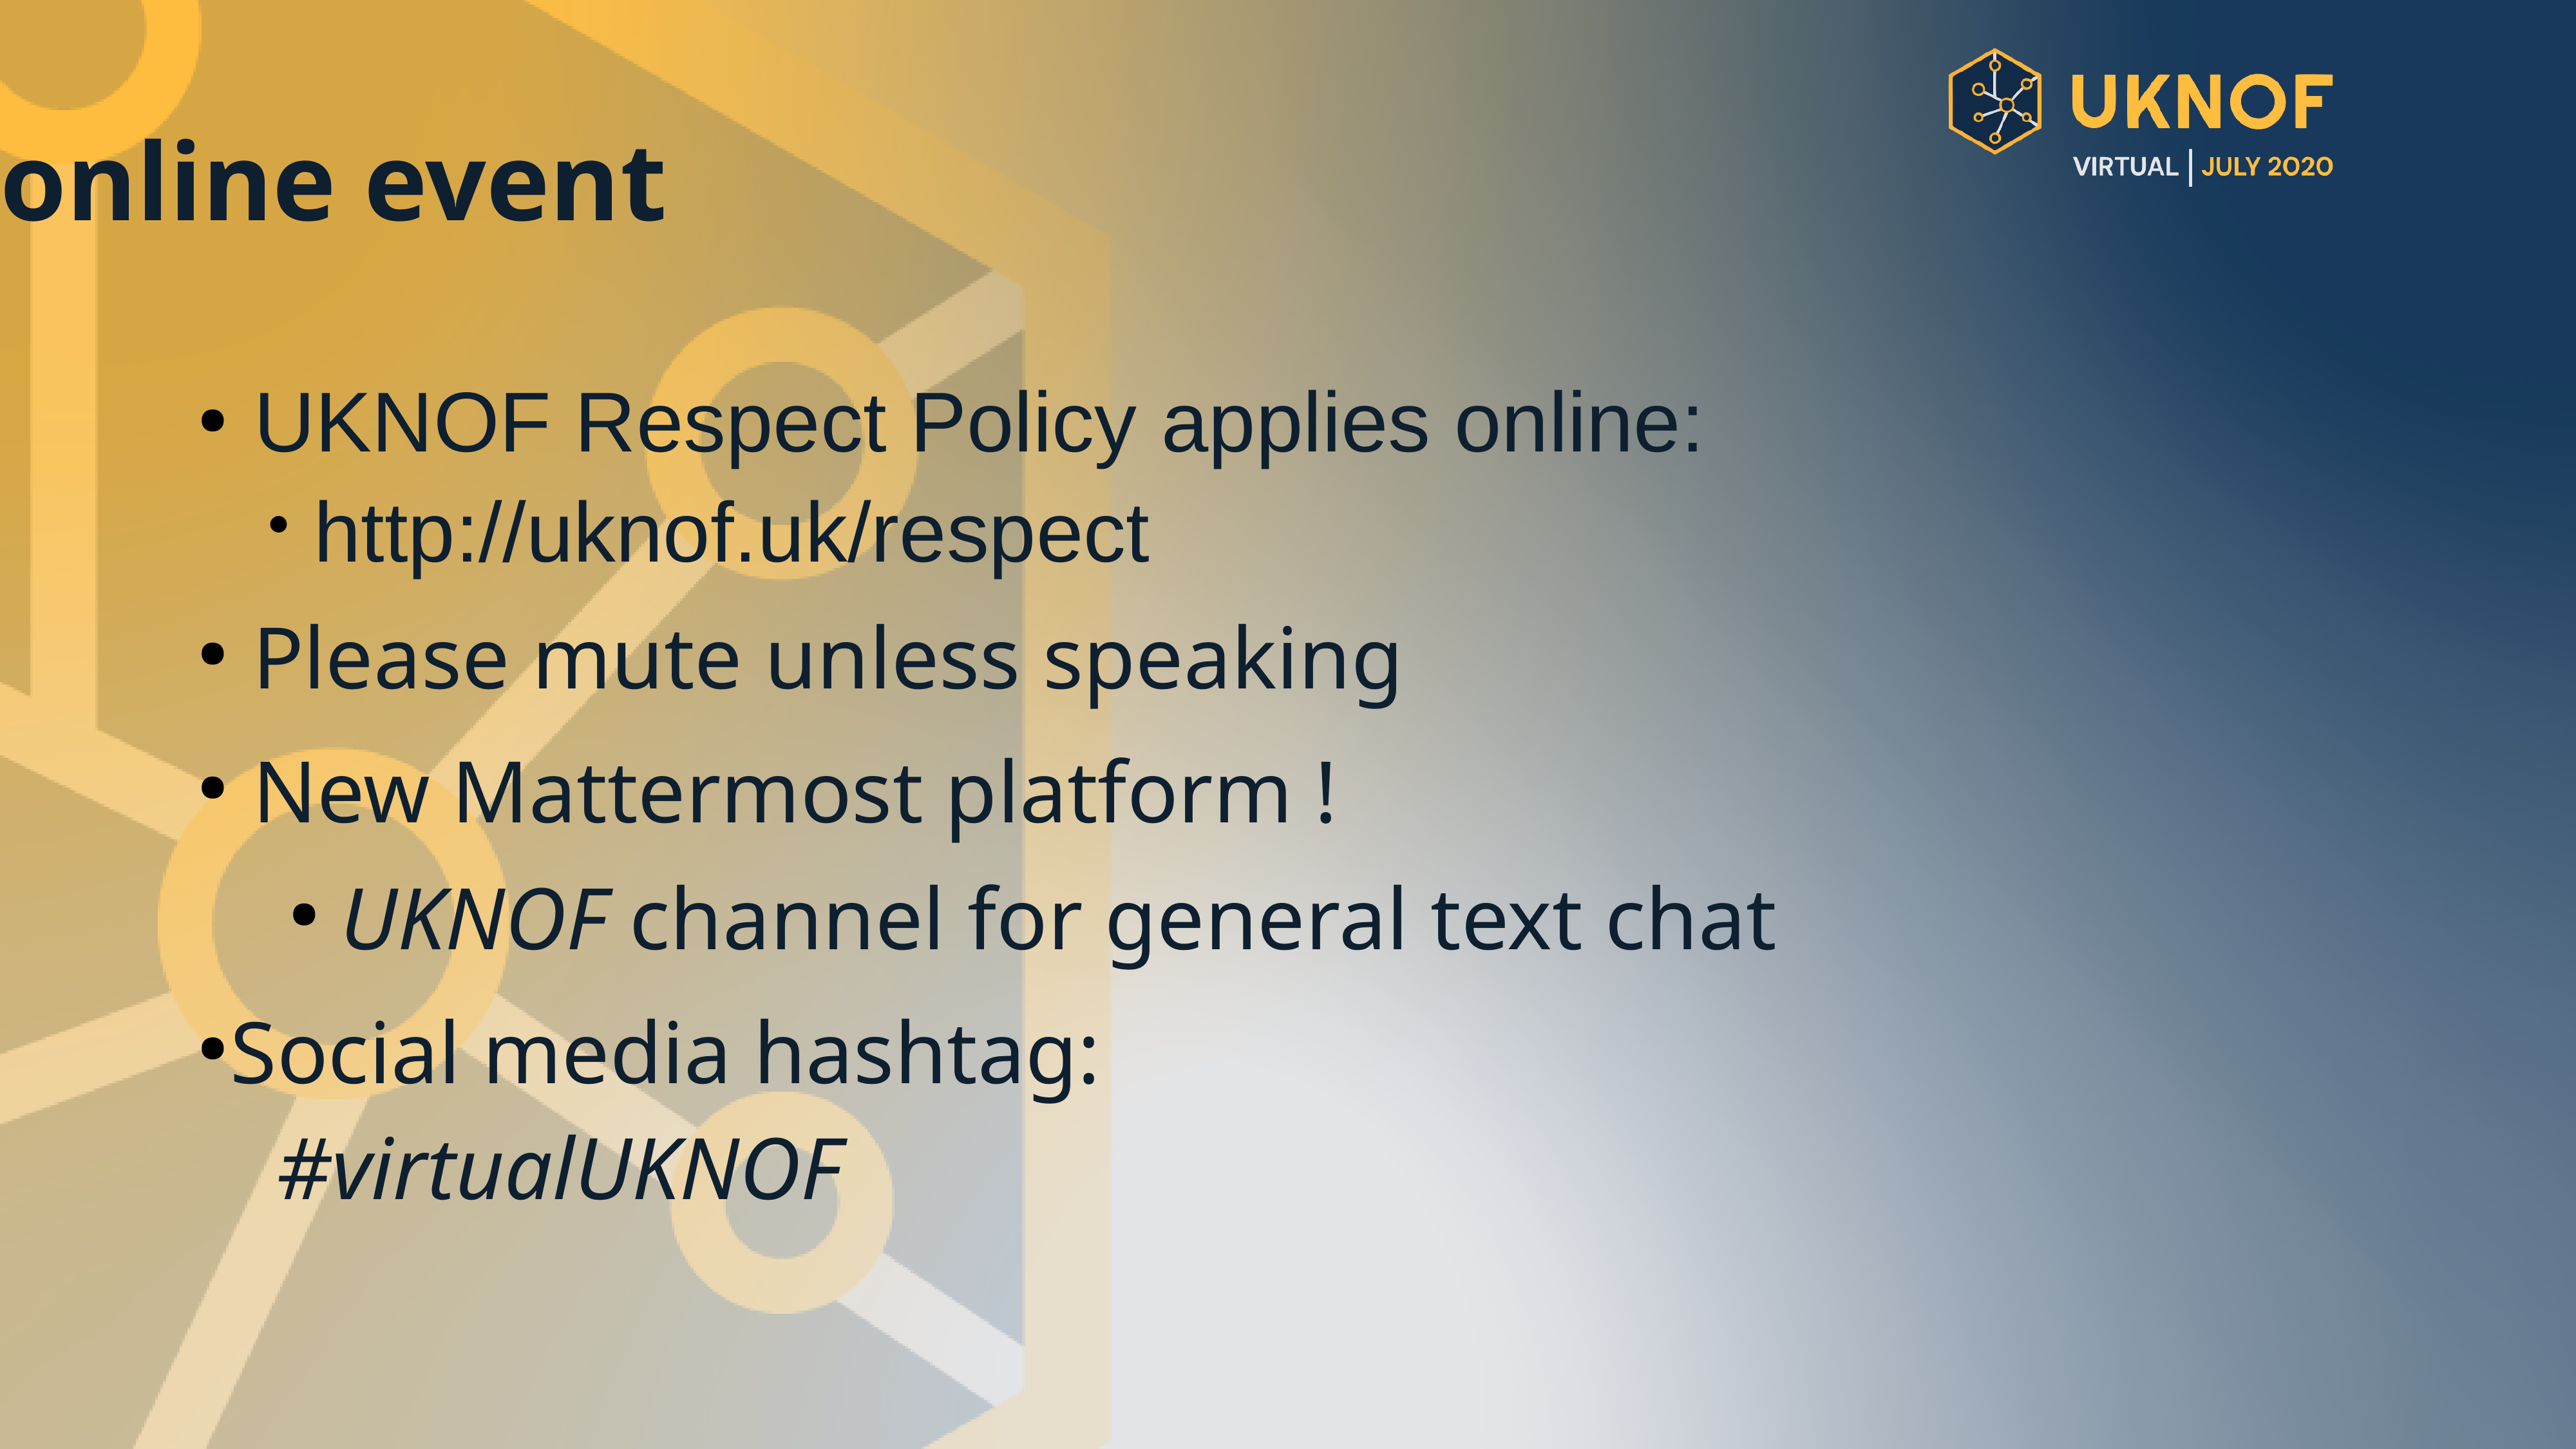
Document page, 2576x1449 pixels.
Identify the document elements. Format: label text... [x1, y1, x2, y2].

title online event [0, 57, 1624, 300]
list UKNOF Respect Policy applies online: http://uknof.uk/respect Please mute unless speaking New Mattermost platform ! UKNOF channel for general text chat Social media hashtag: #virtualUKNOF [186, 375, 2389, 1226]
picture [0, 0, 2576, 1449]
